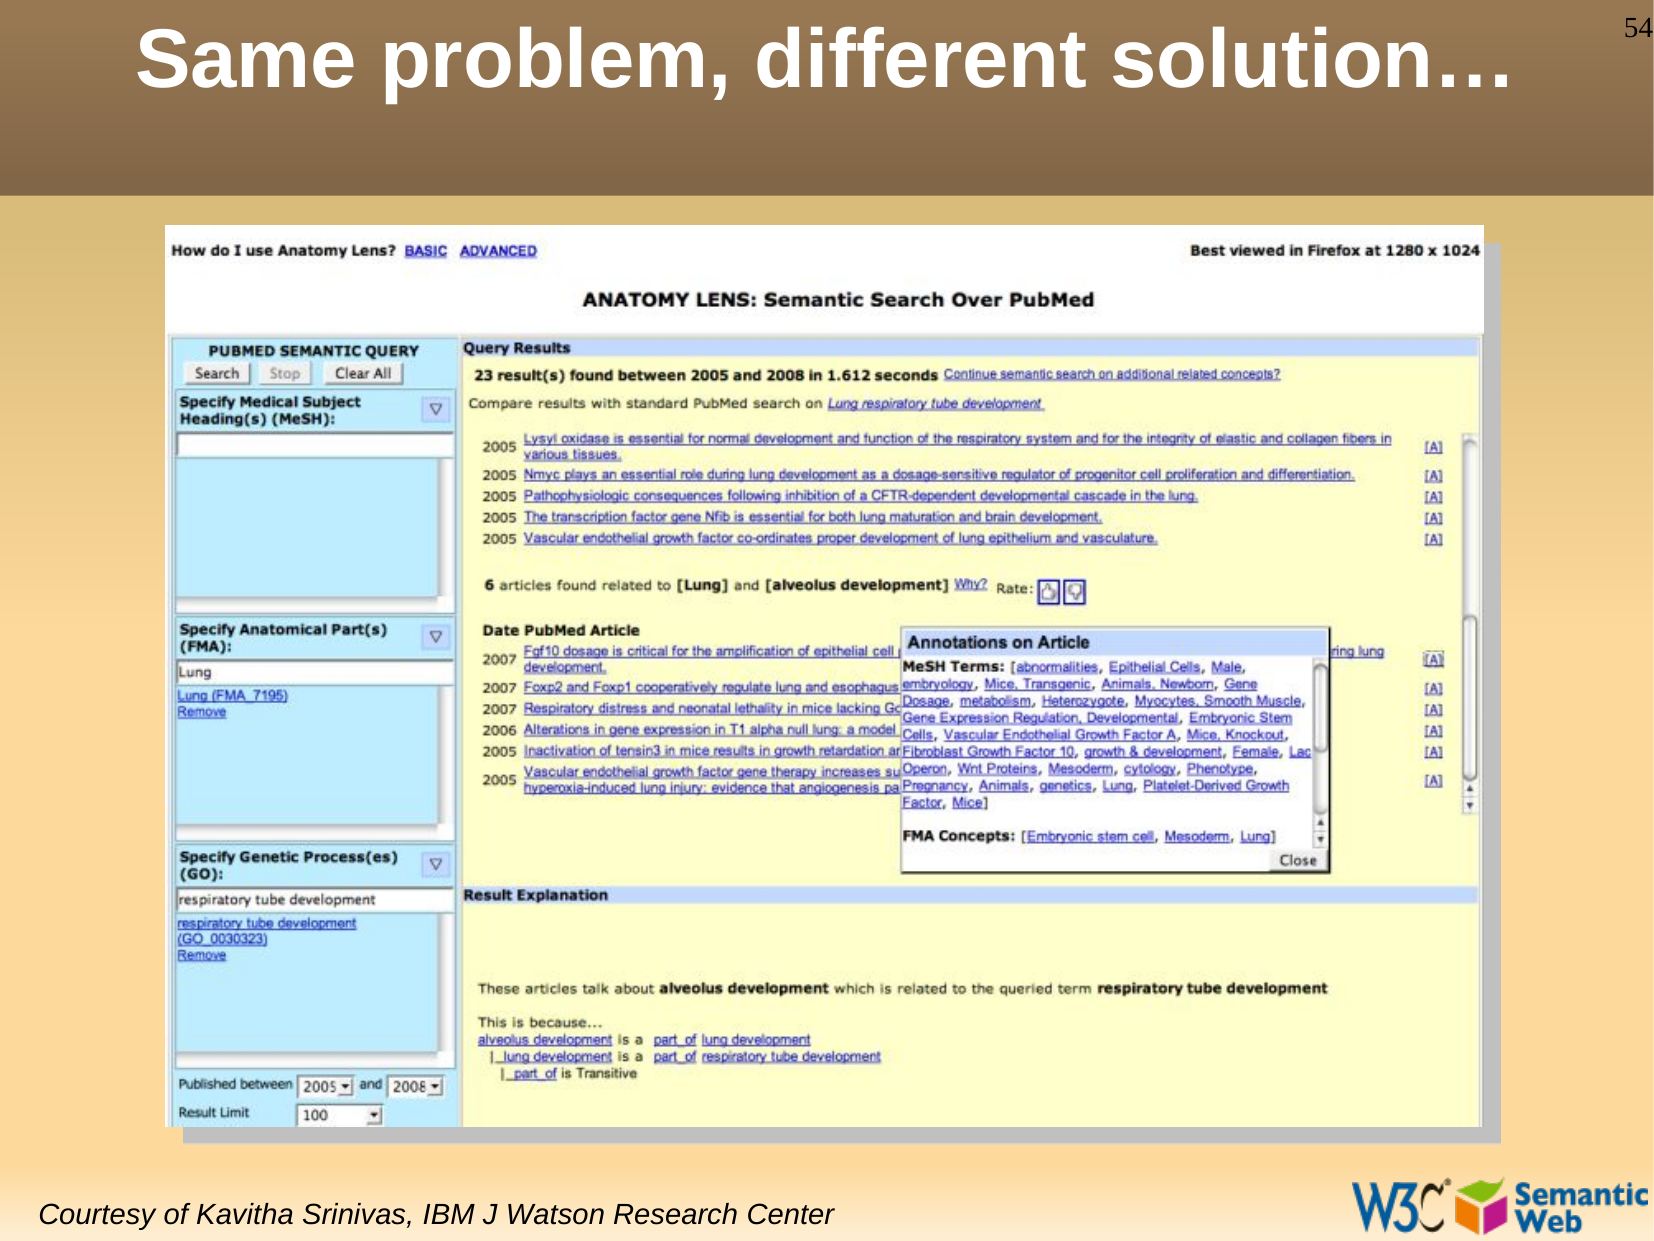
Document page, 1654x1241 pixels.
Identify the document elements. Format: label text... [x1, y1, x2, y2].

text_box Courtesy of Kavitha Srinivas, IBM J Watson Research Center [23, 1192, 955, 1241]
picture [0, 119, 1654, 1241]
title Same problem, different solution… [0, 0, 1654, 119]
